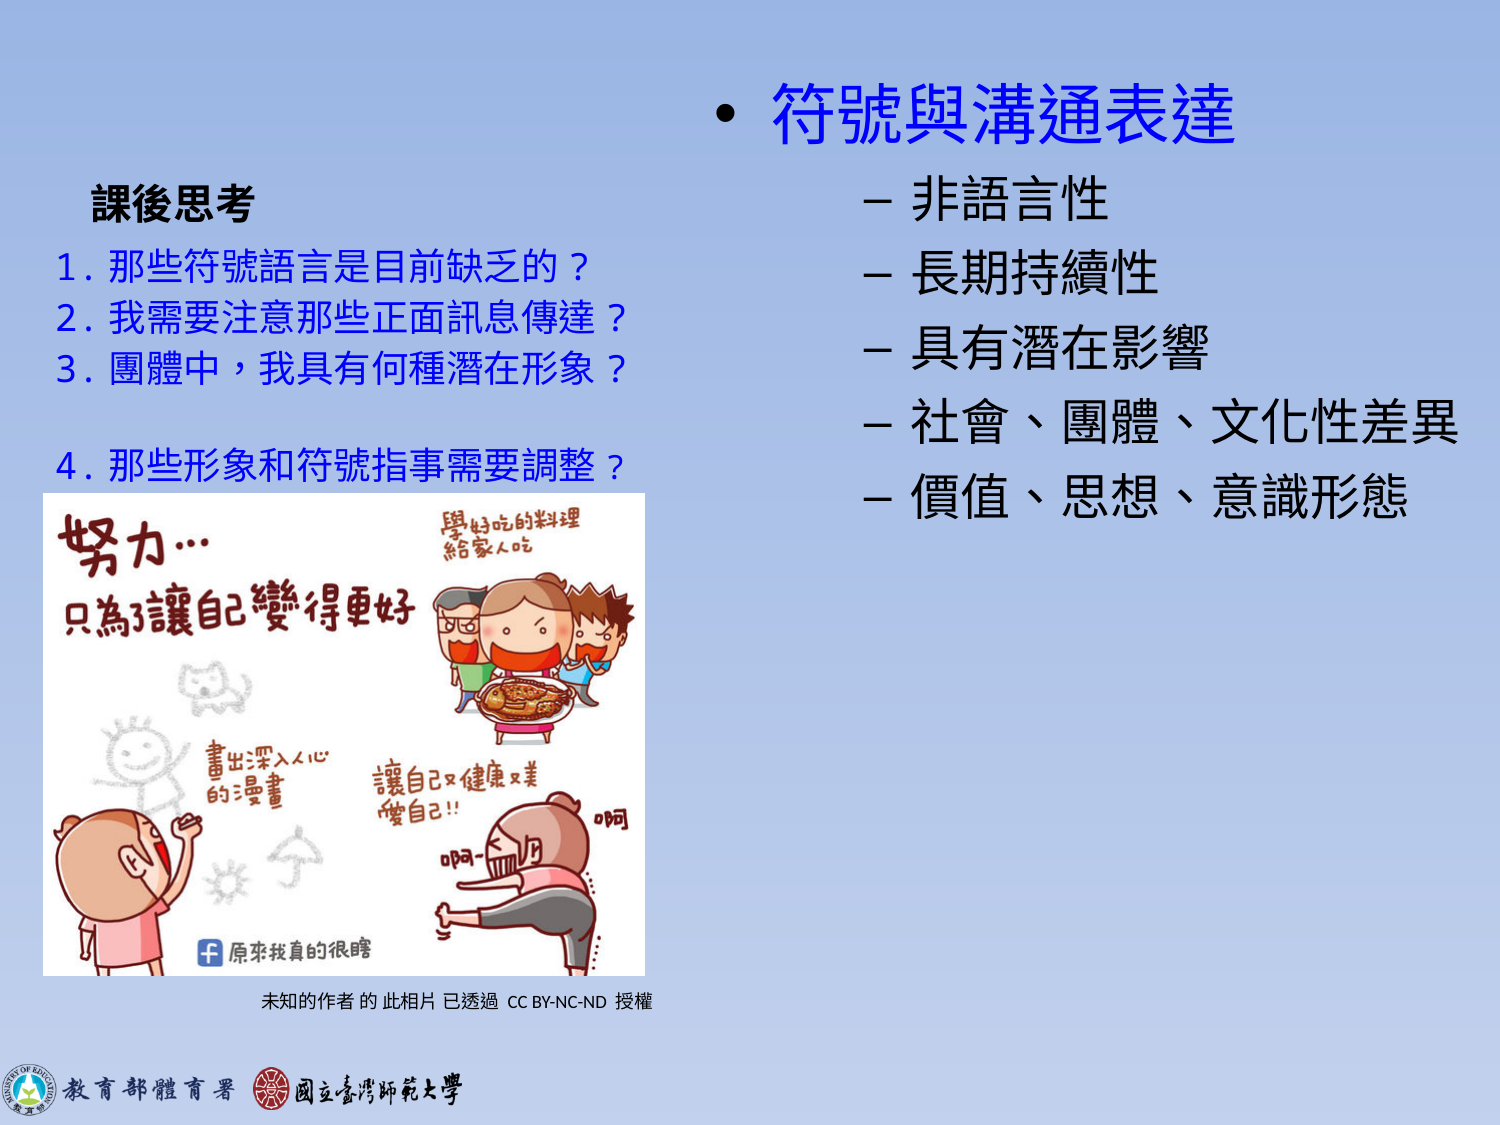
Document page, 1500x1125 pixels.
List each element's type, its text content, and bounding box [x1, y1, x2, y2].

text_box 未知的作者 的 此相片 已透過 CC BY-NC-ND 授權 [246, 982, 891, 1020]
title 課後思考 [75, 44, 569, 235]
picture [43, 493, 645, 976]
list 符號與溝通表達 非語言性 長期持續性 具有潛在影響 社會、團體、文化性差異 價值、思想、意識形態 [698, 64, 1480, 621]
list 1.那些符號語言是目前缺乏的? 2.我需要注意那些正面訊息傳達? 3.團體中，我具有何種潛在形象? 4.那些形象和符號指事需要調整? [39, 235, 642, 1005]
